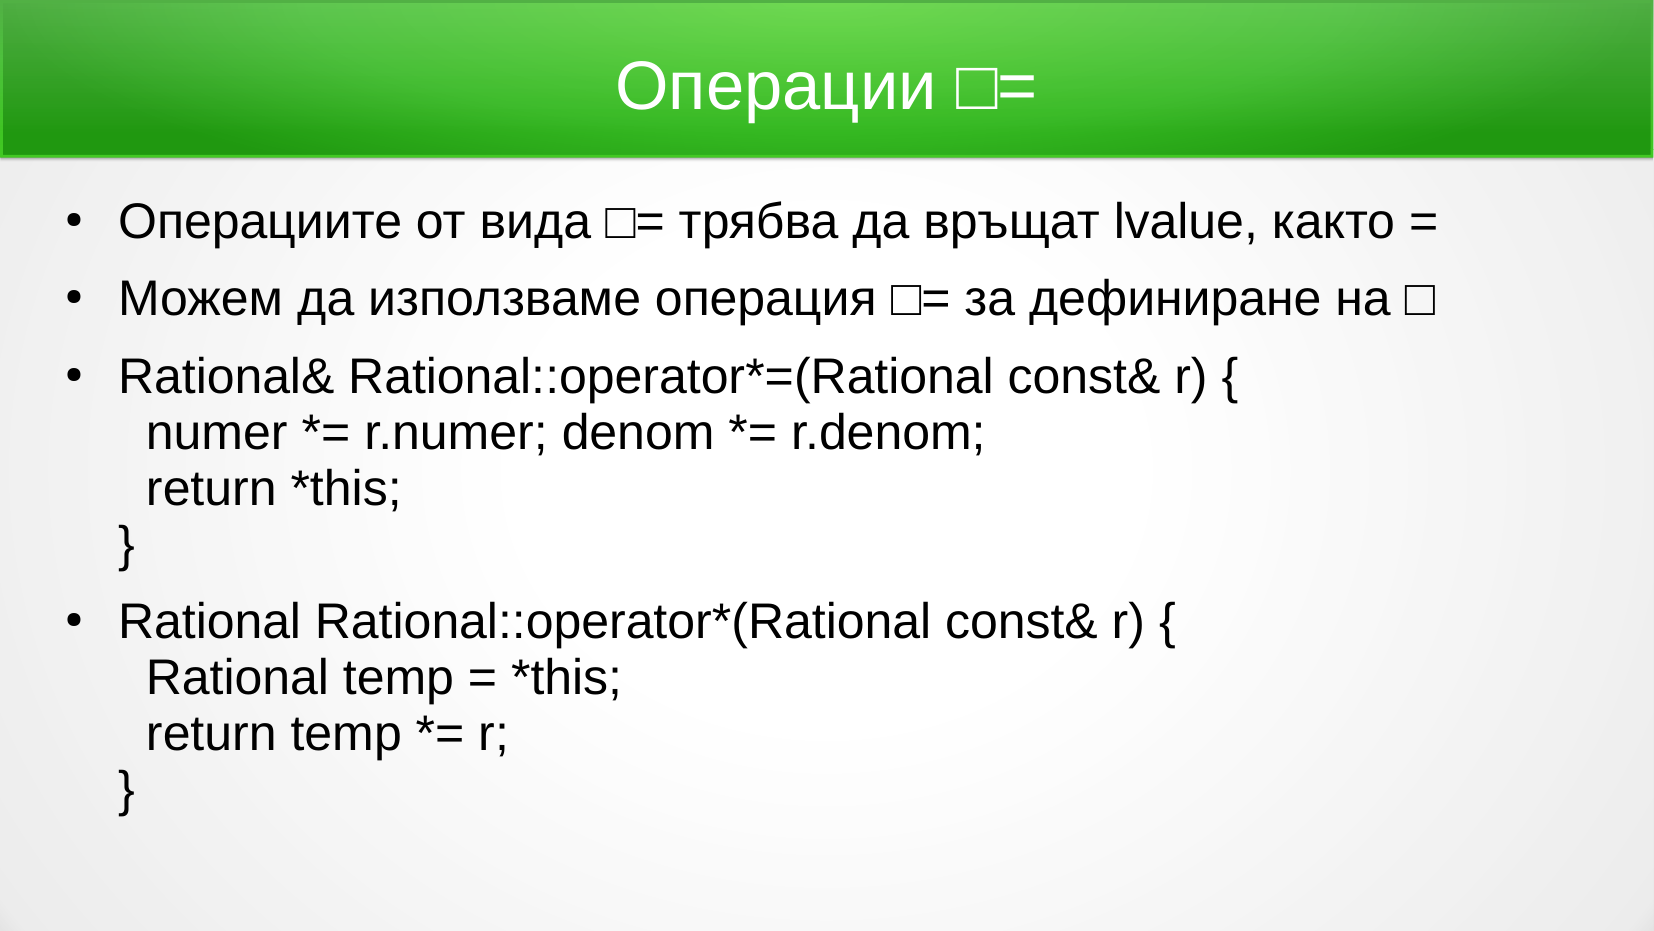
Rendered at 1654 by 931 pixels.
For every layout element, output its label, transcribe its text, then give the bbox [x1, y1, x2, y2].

title Операции □= [82, 37, 1571, 135]
list Операциите от вида □= трябва да връщат lvalue, както = Можем да използваме операция □= за дефиниране на □ Rational& Rational::operator*=(Rational const& r) { numer *= r.numer; denom *= r.denom; return *this; } Rational Rational::operator*(Rational const& r) { Rational temp = *this; return temp *= r; } [47, 192, 1619, 910]
